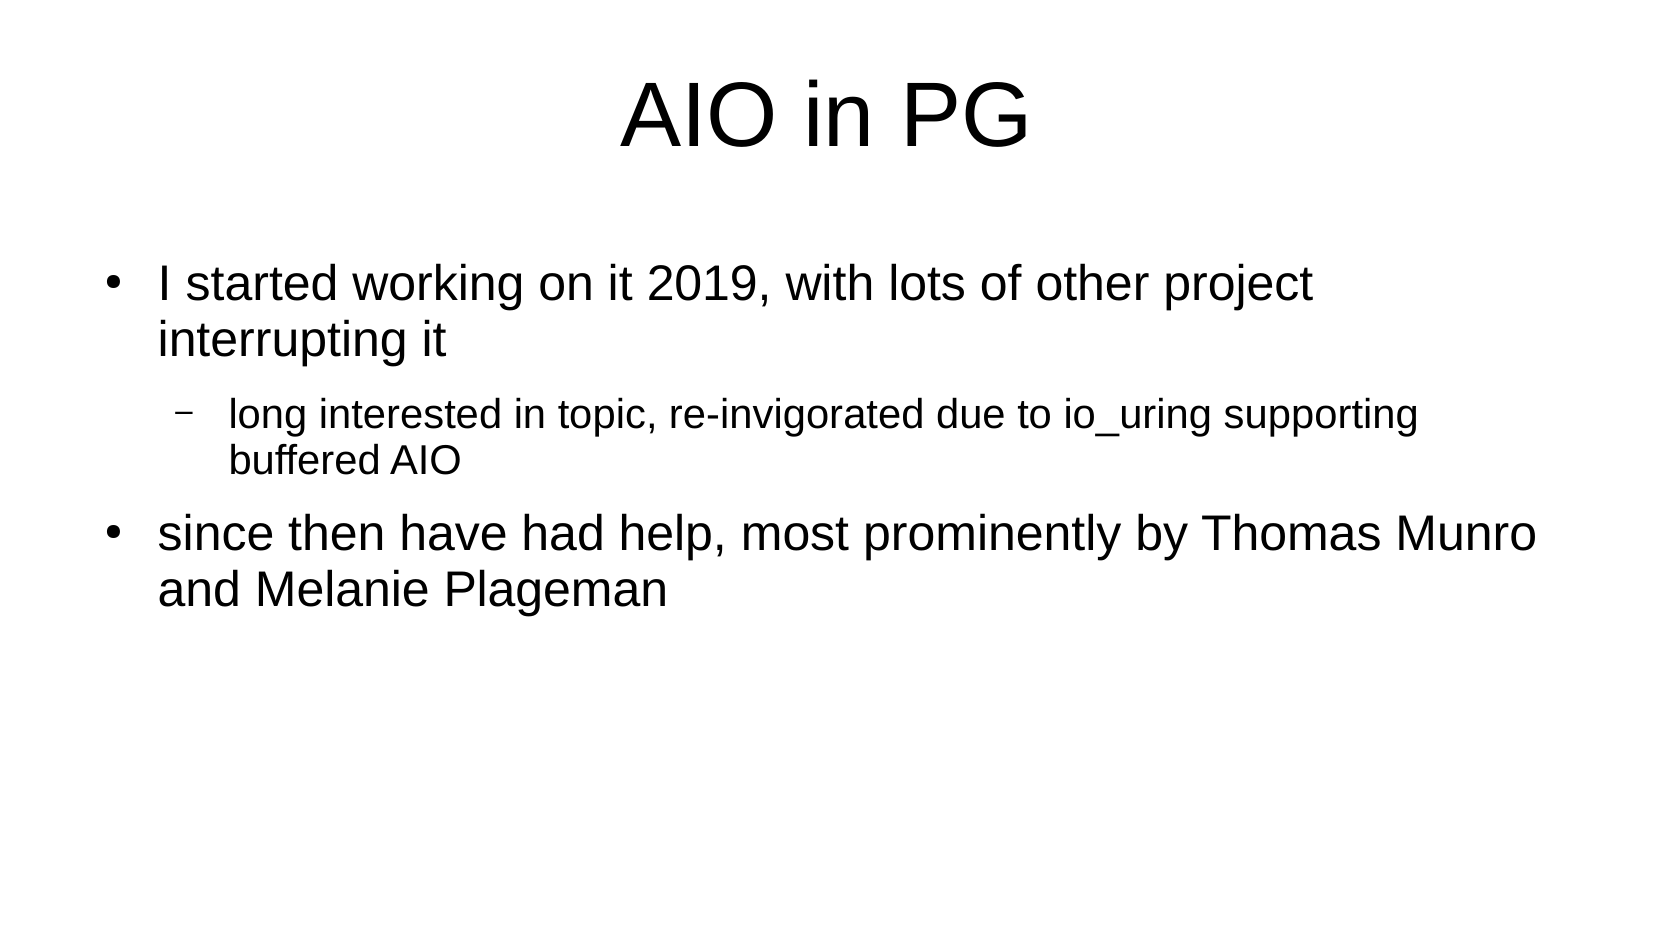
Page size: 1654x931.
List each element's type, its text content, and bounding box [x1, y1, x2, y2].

title AIO in PG [82, 37, 1571, 193]
list I started working on it 2019, with lots of other project interrupting it long interested in topic, re-invigorated due to io_uring supporting buffered AIO since then have had help, most prominently by Thomas Munro and Melanie Plageman [86, 255, 1576, 901]
